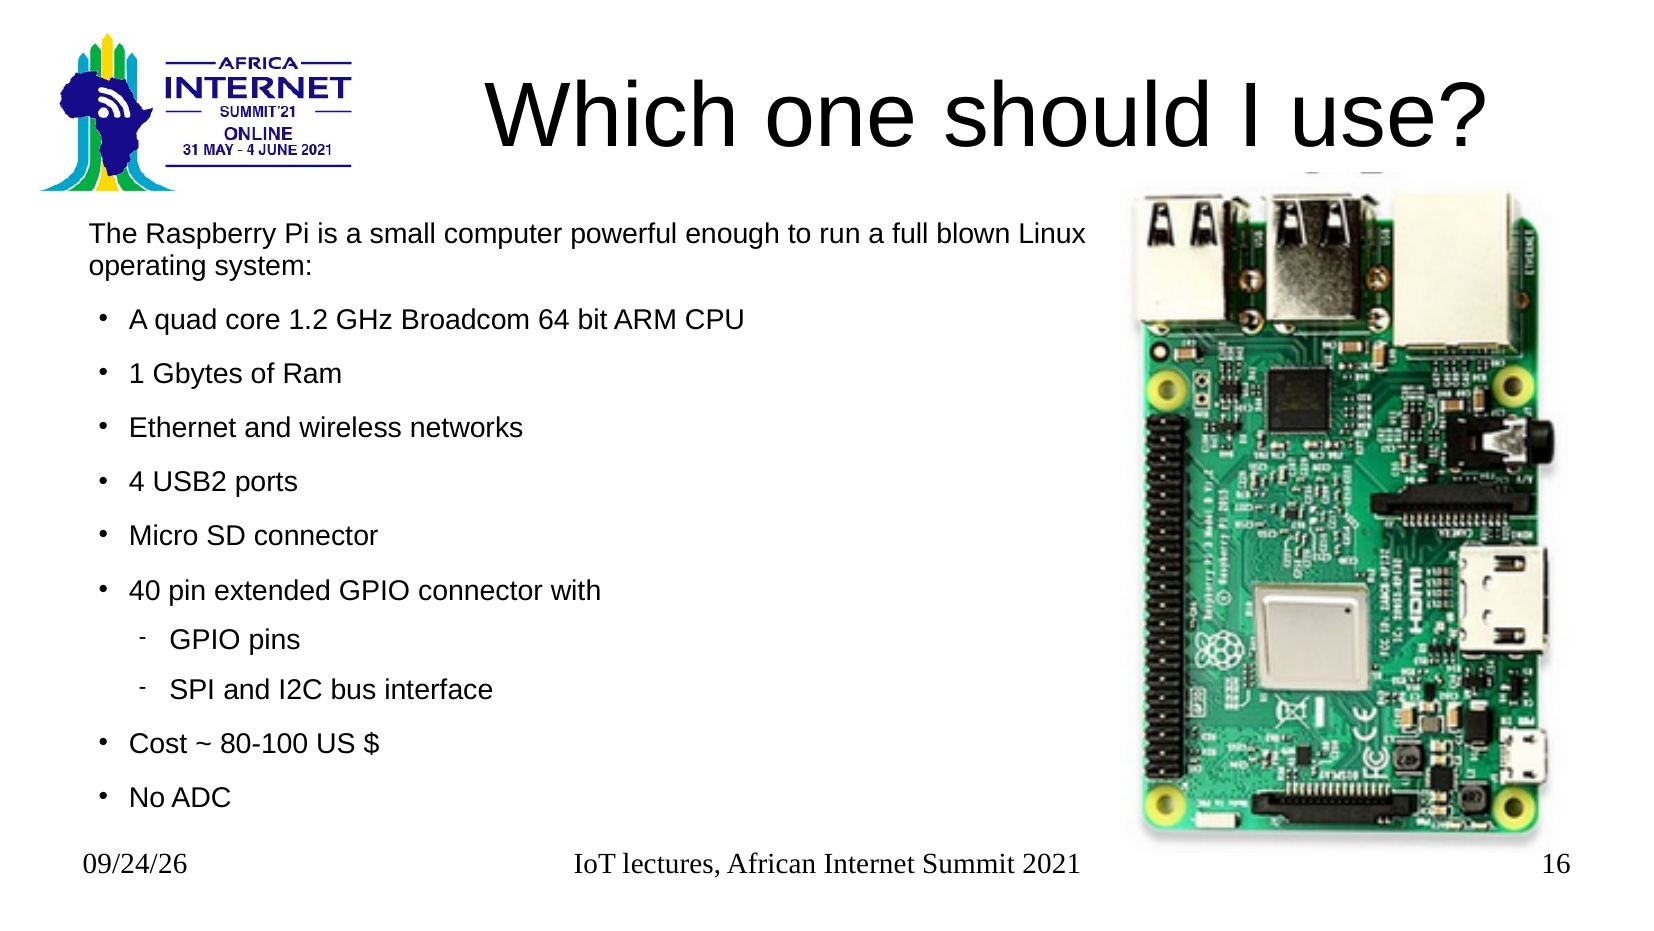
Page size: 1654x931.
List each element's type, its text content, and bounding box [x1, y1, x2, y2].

picture [1094, 172, 1575, 853]
title Which one should I use? [403, 37, 1571, 193]
picture [9, 11, 384, 207]
list The Raspberry Pi is a small computer powerful enough to run a full blown Linux operating system: A quad core 1.2 GHz Broadcom 64 bit ARM CPU 1 Gbytes of Ram Ethernet and wireless networks 4 USB2 ports Micro SD connector 40 pin extended GPIO connector with GPIO pins SPI and I2C bus interface Cost ~ 80-100 US $ No ADC [88, 217, 1094, 827]
